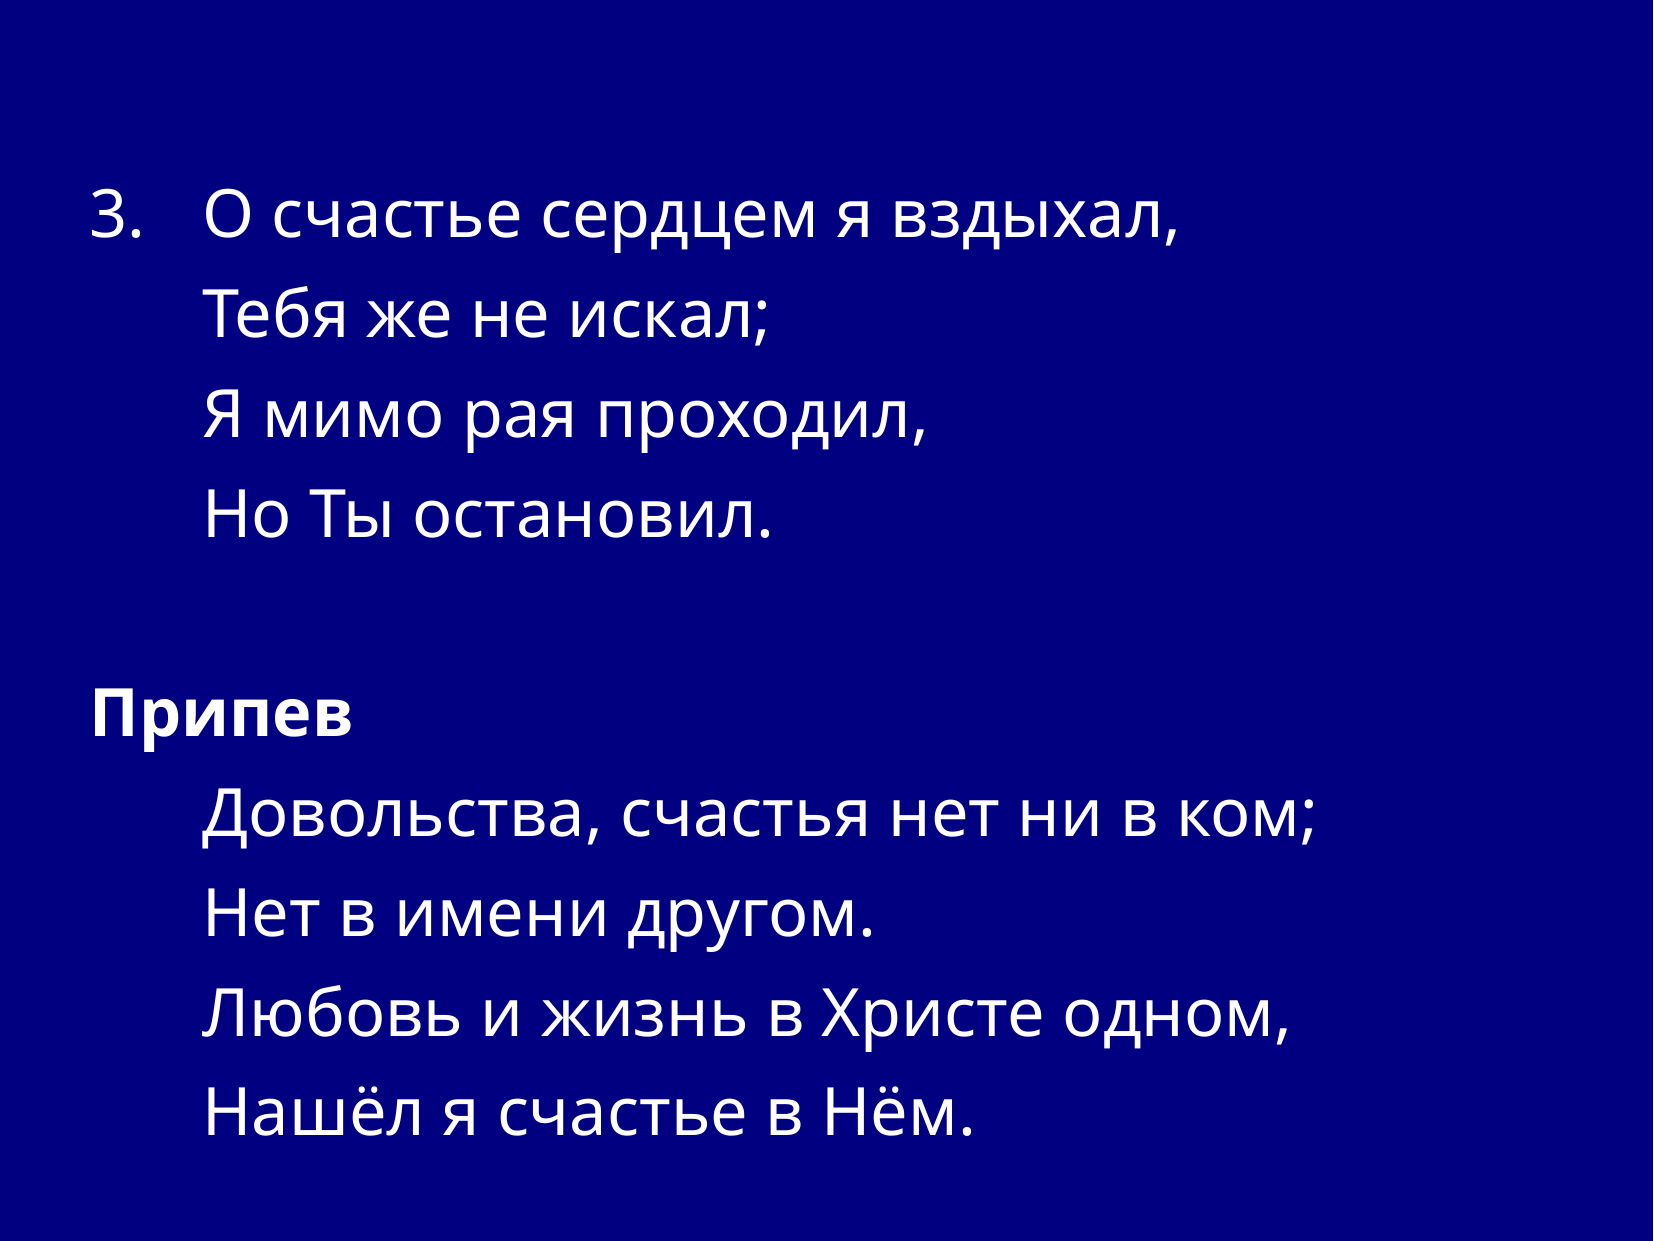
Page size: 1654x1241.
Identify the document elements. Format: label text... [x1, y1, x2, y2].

text_box 3. О счастье сердцем я вздыхал, Тебя же не искал; Я мимо рая проходил, Но Ты остановил. Припев Довольства, счастья нет ни в ком; Нет в имени другом. Любовь и жизнь в Христе одном, Нашёл я счастье в Нём. [75, 150, 1576, 1163]
